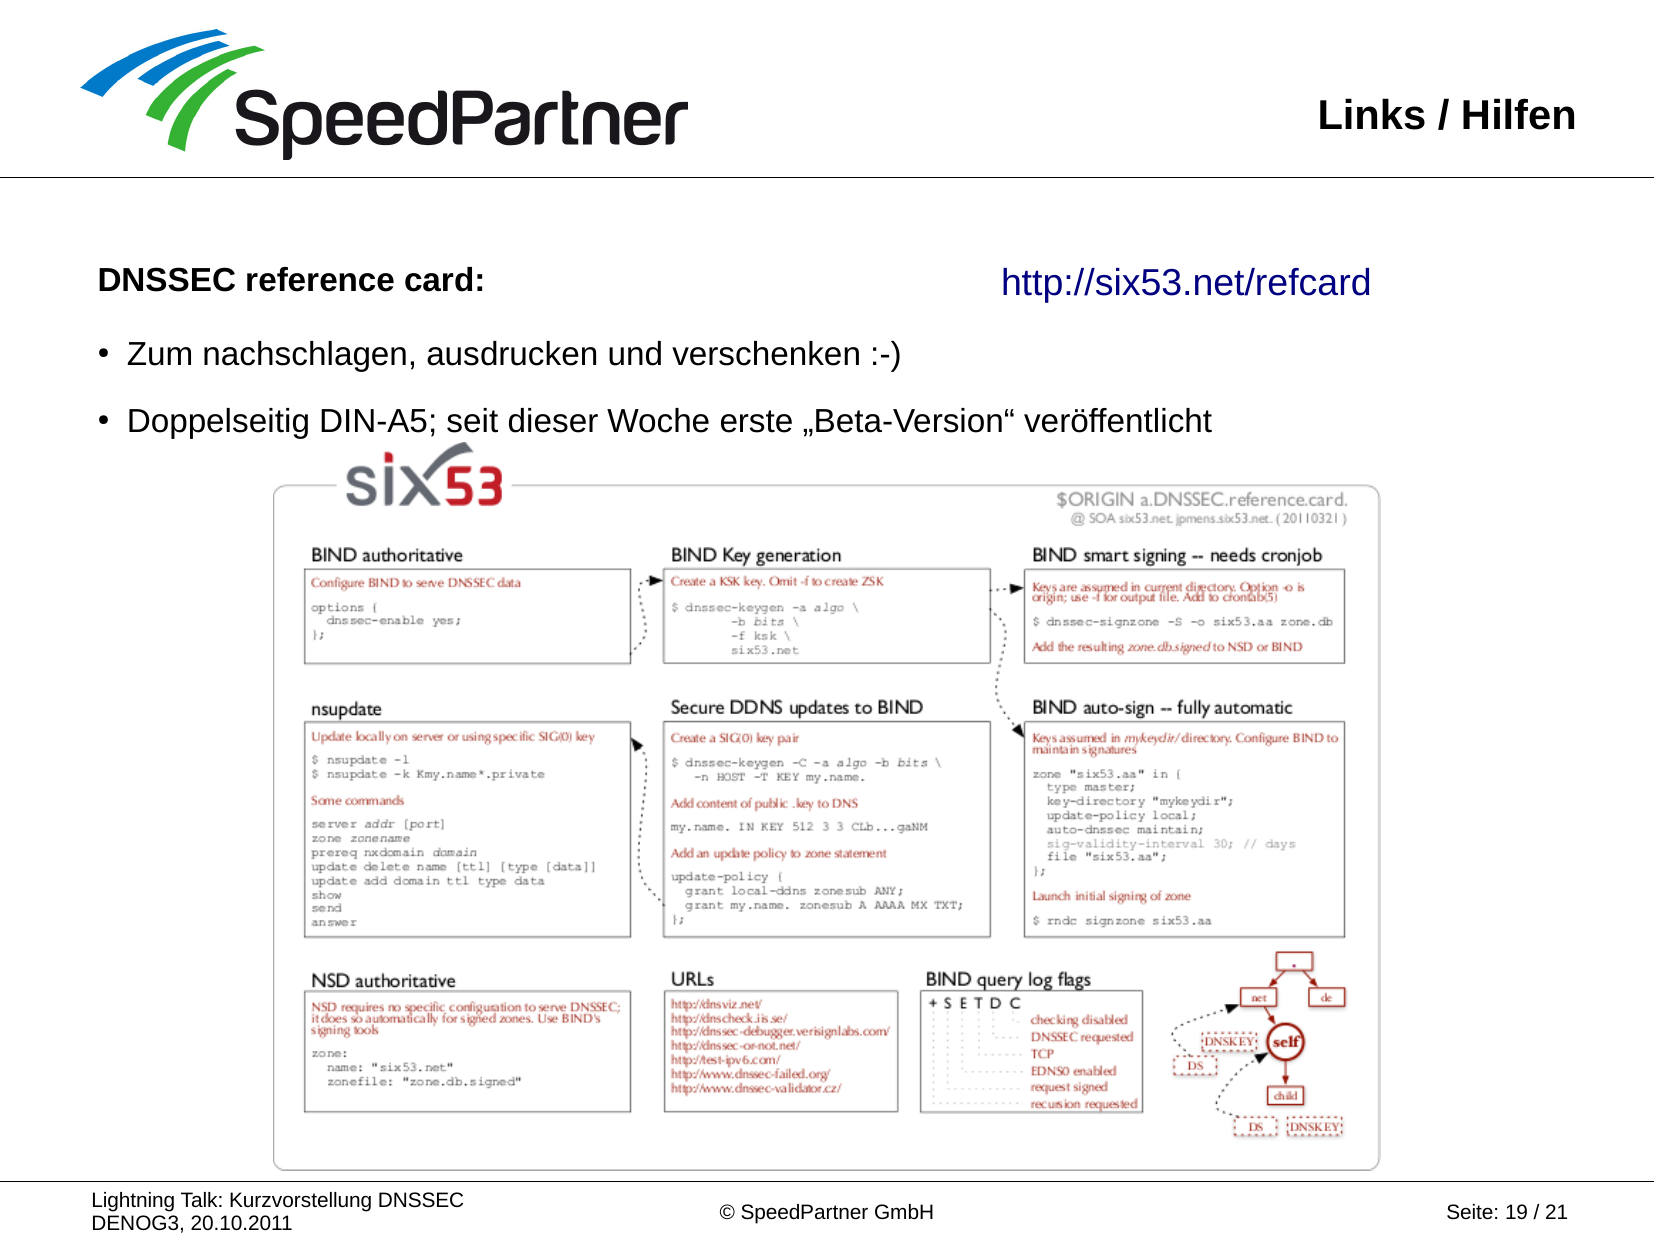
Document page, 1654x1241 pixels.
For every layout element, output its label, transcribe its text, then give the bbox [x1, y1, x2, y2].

picture [273, 442, 1381, 1171]
text_box http://six53.net/refcard [986, 253, 1387, 311]
picture [80, 29, 688, 160]
text_box DNSSEC reference card: Zum nachschlagen, ausdrucken und verschenken :-) Doppelseitig DIN-A5; seit dieser Woche erste „Beta-Version“ veröffentlicht [82, 253, 1565, 1151]
title Links / Hilfen [590, 70, 1577, 160]
